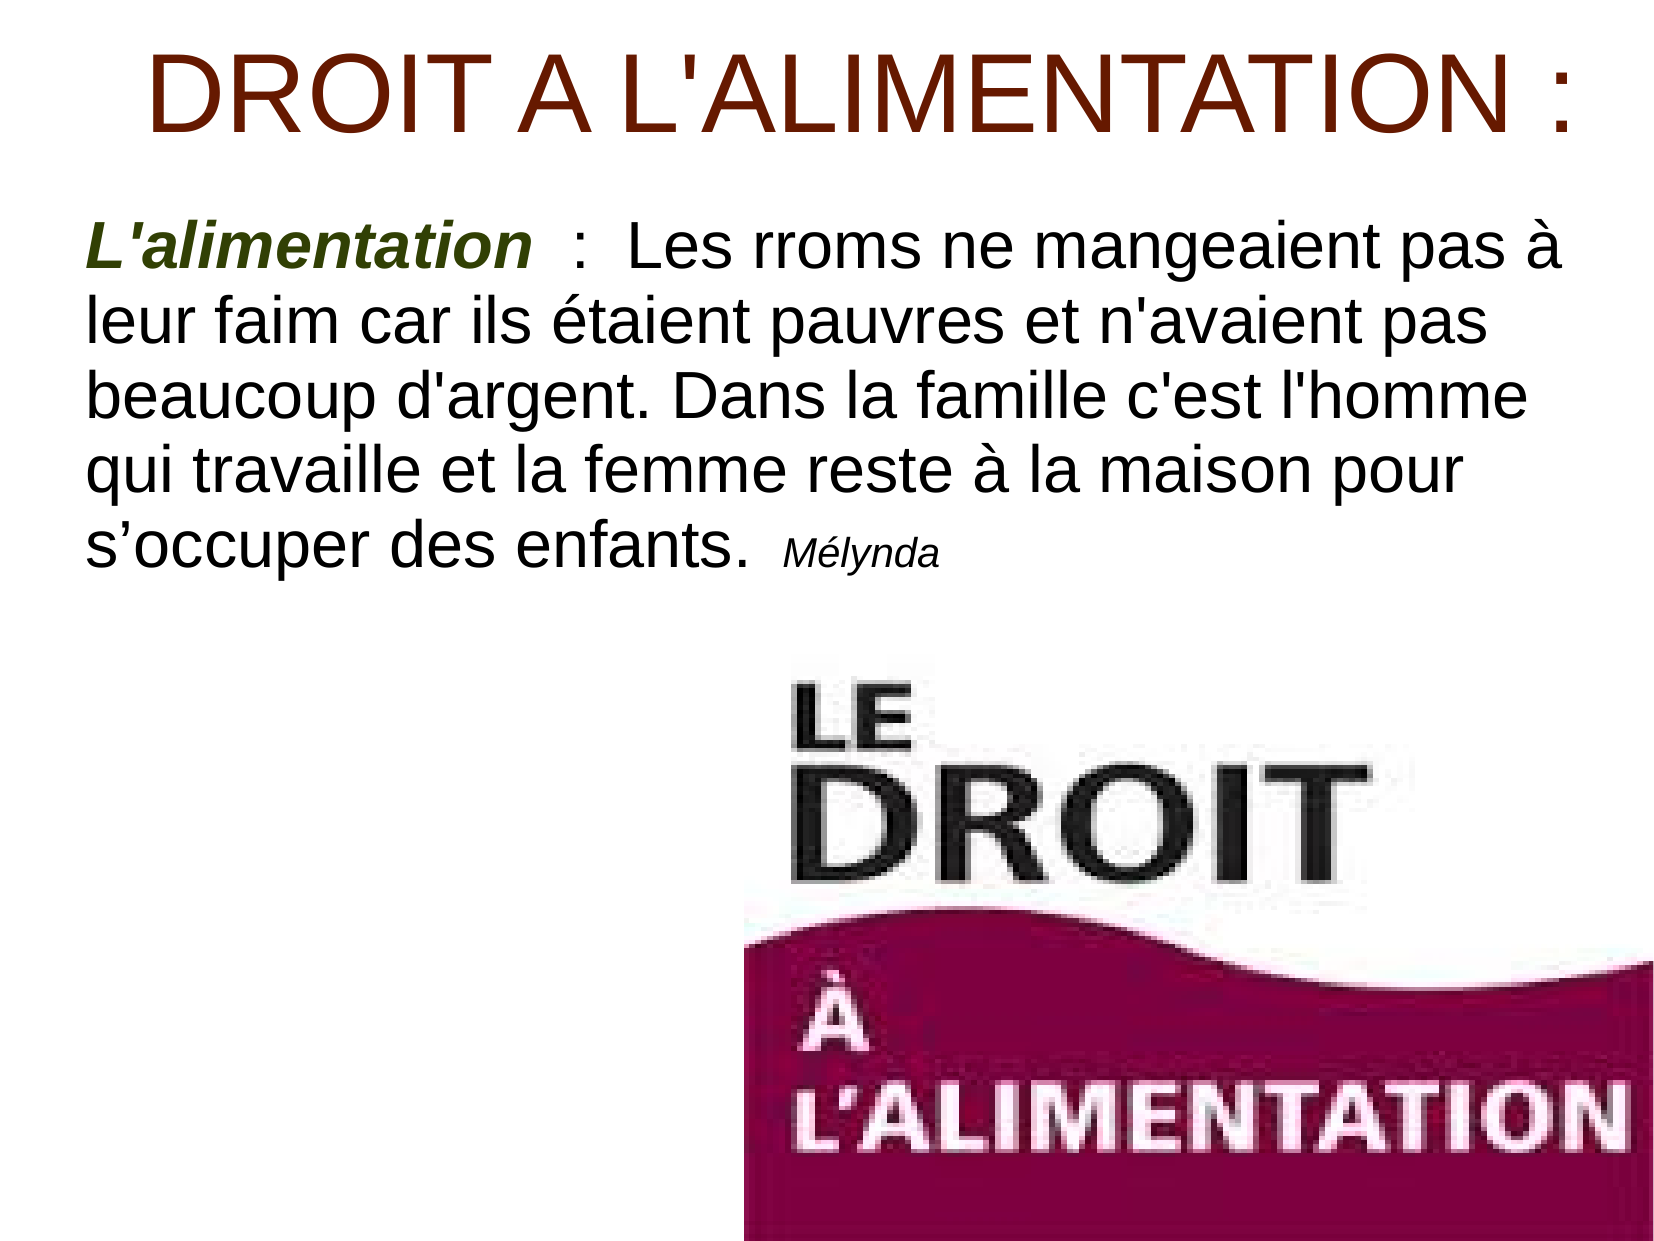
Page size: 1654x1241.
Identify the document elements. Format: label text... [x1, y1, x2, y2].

picture [744, 608, 1654, 1241]
text_box DROIT A L'ALIMENTATION : [129, 23, 1607, 200]
text_box L'alimentation : Les rroms ne mangeaient pas à leur faim car ils étaient pauvres et n'avaient pas beaucoup d'argent. Dans la famille c'est l'homme qui travaille et la femme reste à la maison pour s’occuper des enfants. Mélynda [70, 200, 1607, 745]
